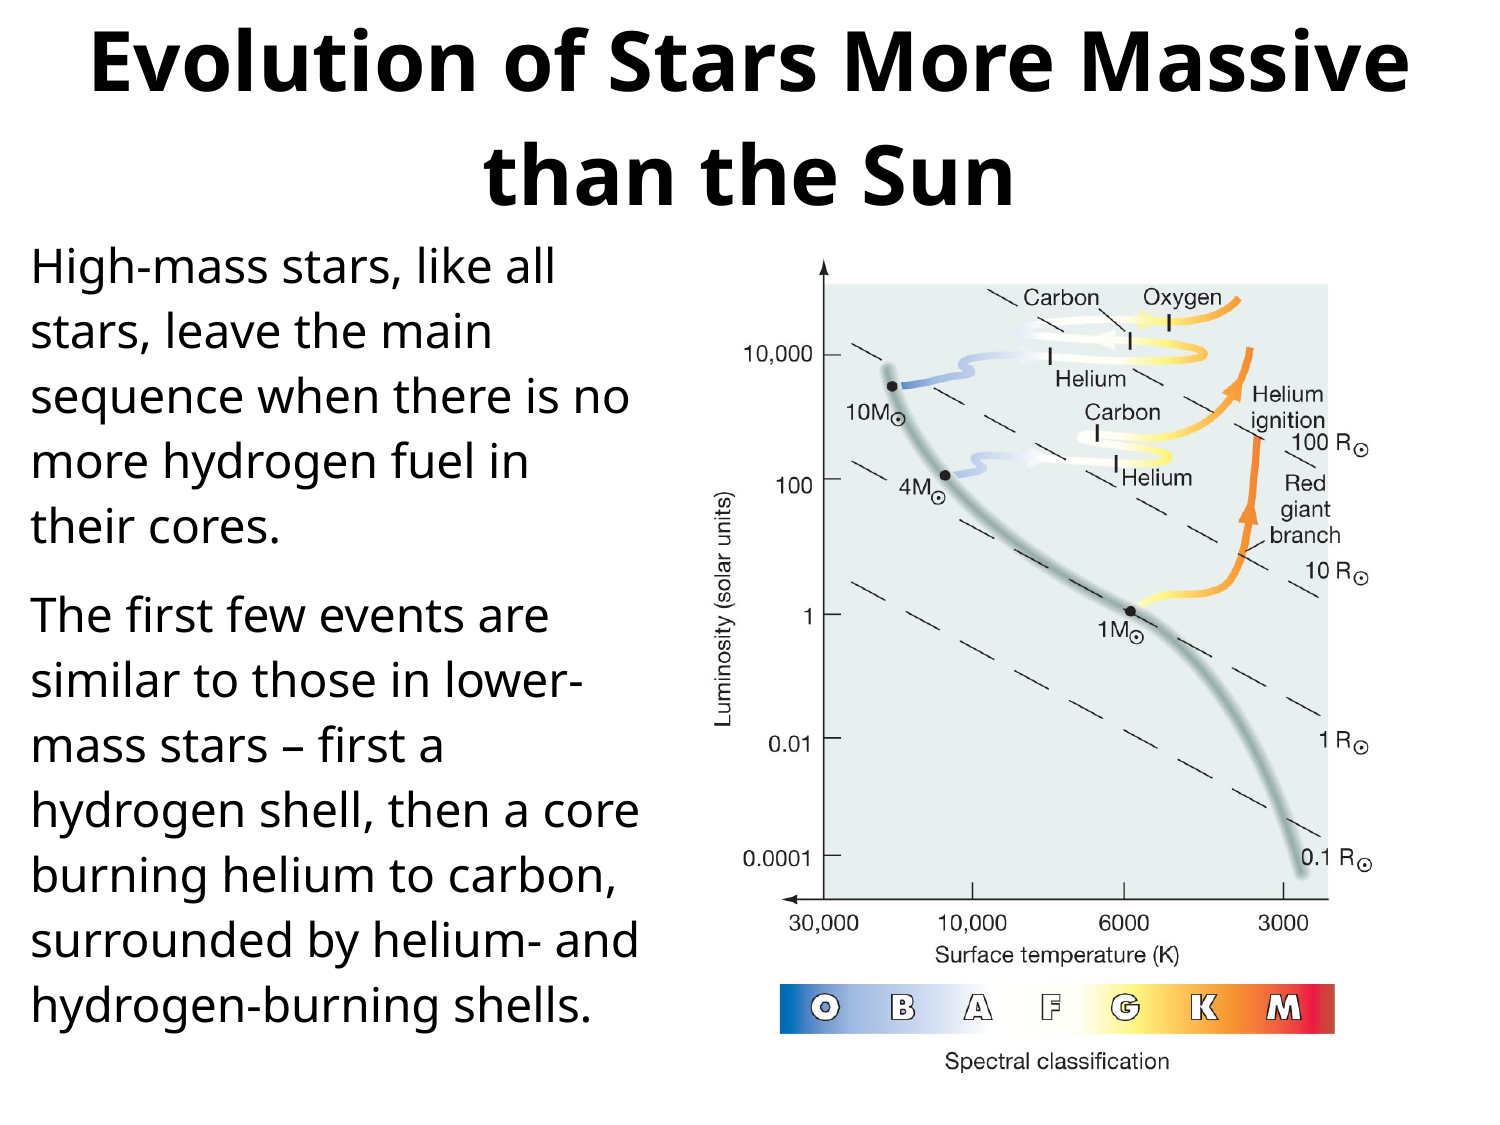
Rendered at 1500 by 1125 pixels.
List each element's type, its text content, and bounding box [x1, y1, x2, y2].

list High-mass stars, like all stars, leave the main sequence when there is no more hydrogen fuel in their cores. The first few events are similar to those in lower-mass stars – first a hydrogen shell, then a core burning helium to carbon, surrounded by helium- and hydrogen-burning shells. [30, 232, 646, 1096]
title Evolution of Stars More Massive than the Sun [30, 19, 1471, 214]
picture [708, 254, 1378, 1075]
